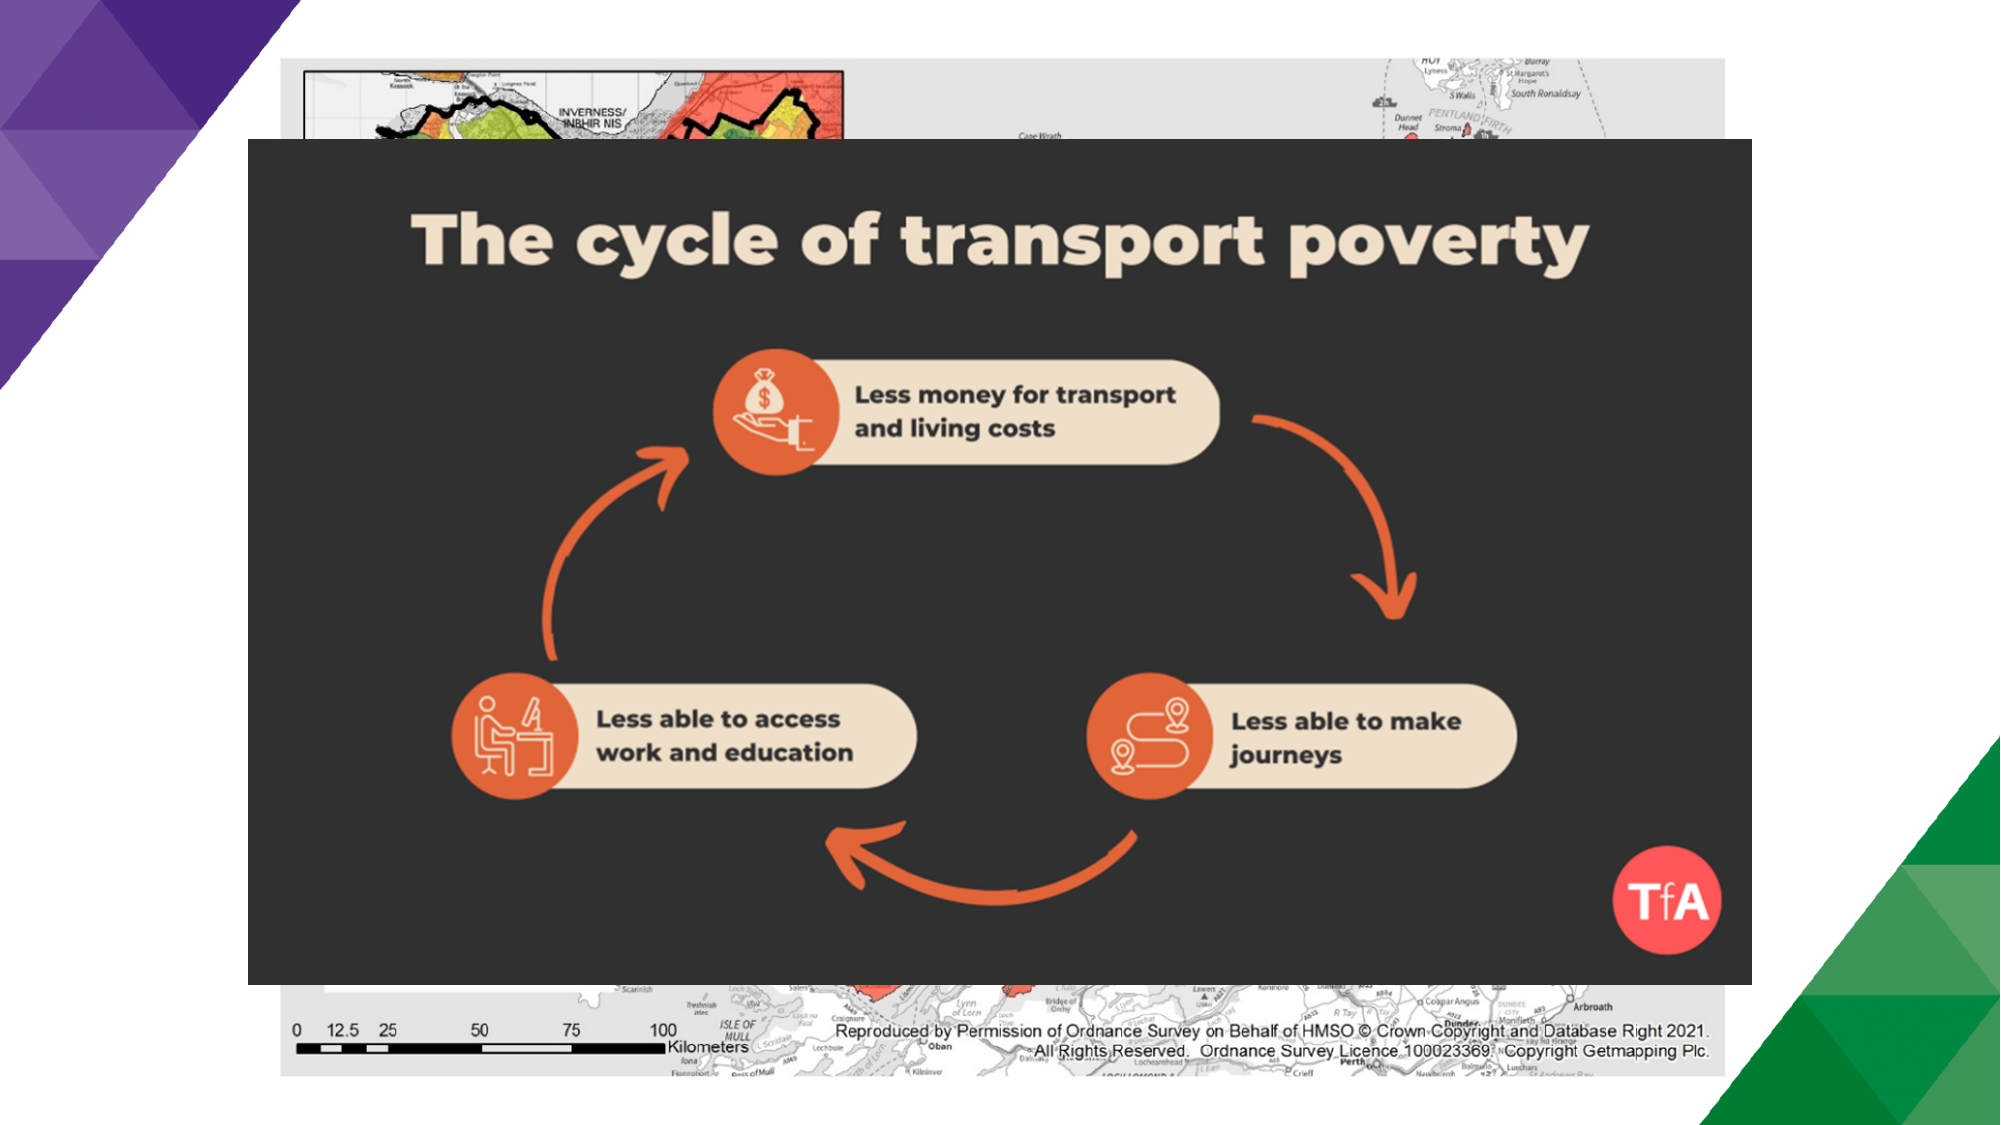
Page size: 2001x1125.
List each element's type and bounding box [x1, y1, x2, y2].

picture [248, 50, 1752, 1077]
